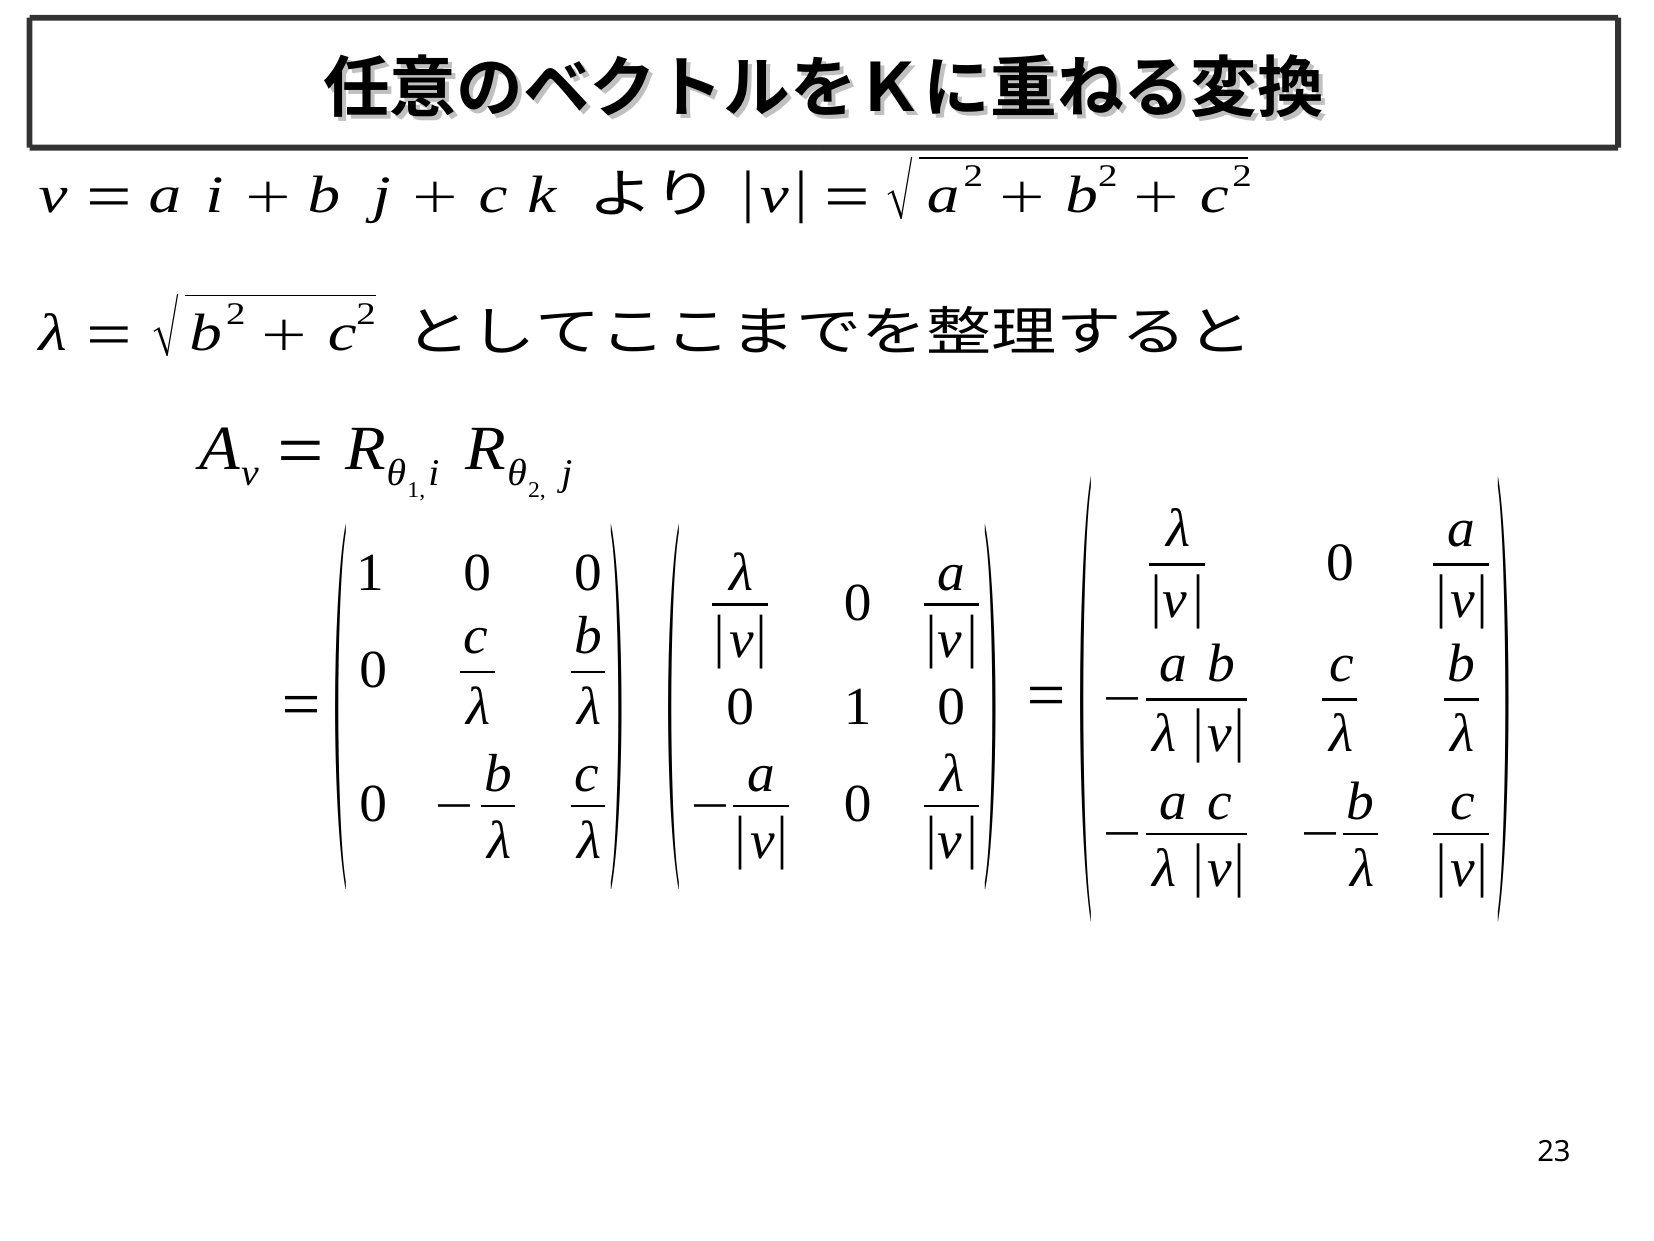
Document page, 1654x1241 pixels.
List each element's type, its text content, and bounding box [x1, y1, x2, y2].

text_box 任意のベクトルをＫに重ねる変換 [29, 17, 1619, 148]
chart [174, 414, 587, 502]
chart [259, 472, 1532, 922]
chart [5, 153, 1267, 365]
